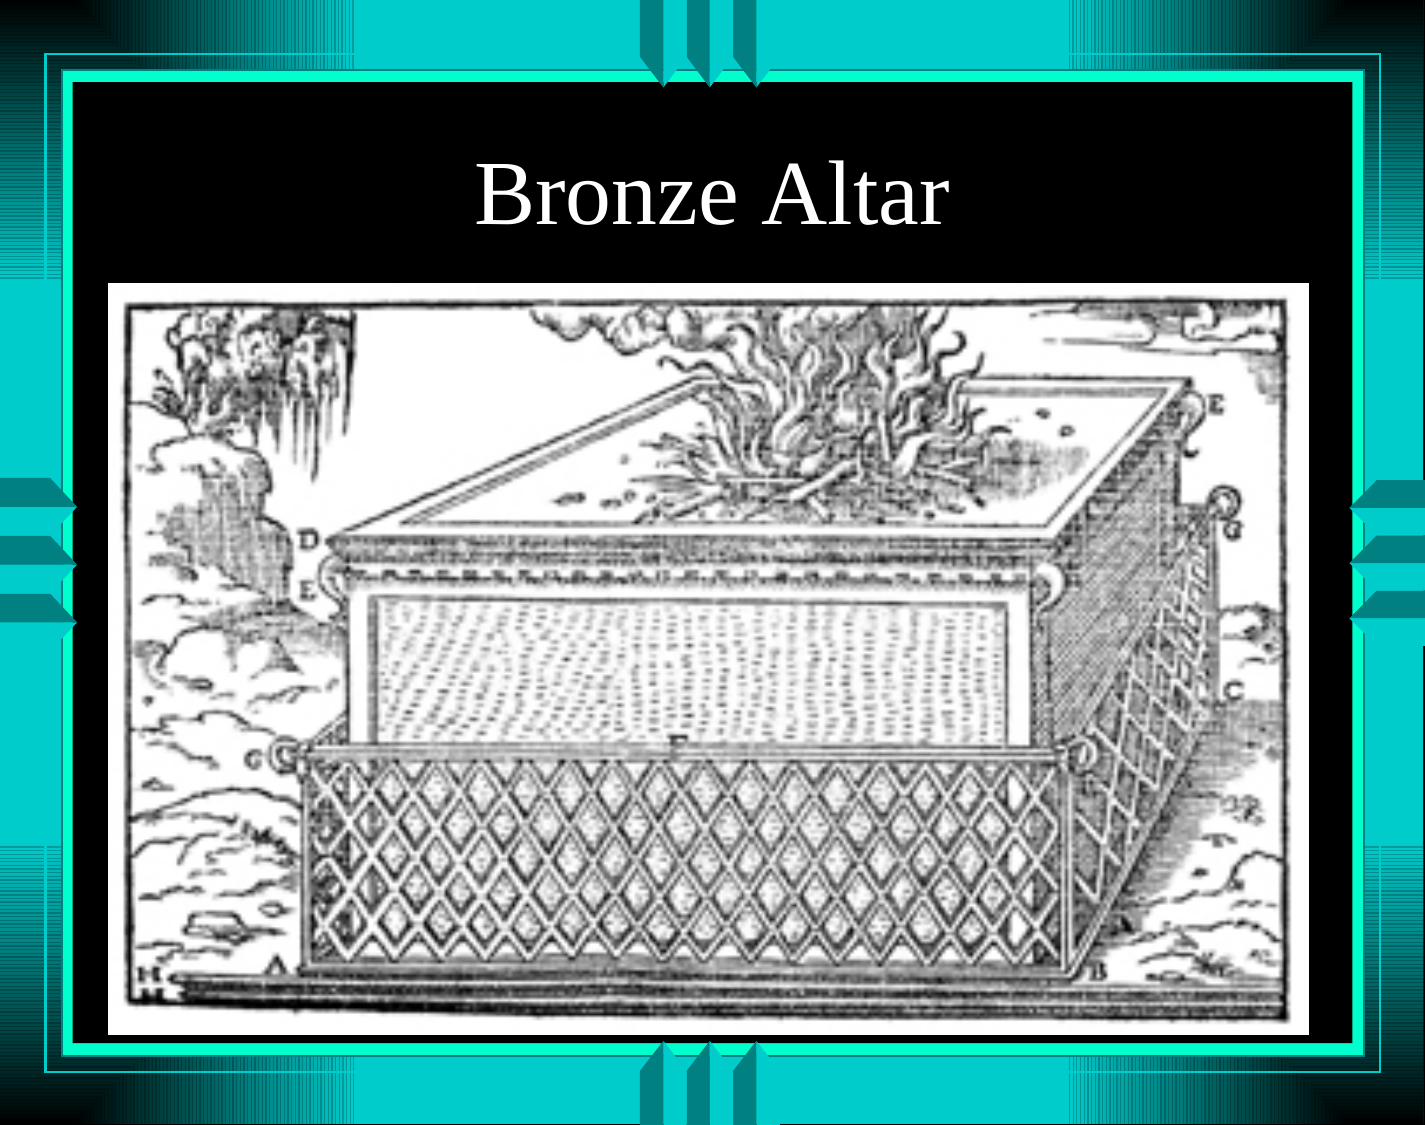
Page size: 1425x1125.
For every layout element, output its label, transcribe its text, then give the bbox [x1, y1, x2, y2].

picture [108, 283, 1309, 1035]
title Bronze Altar [106, 99, 1319, 288]
